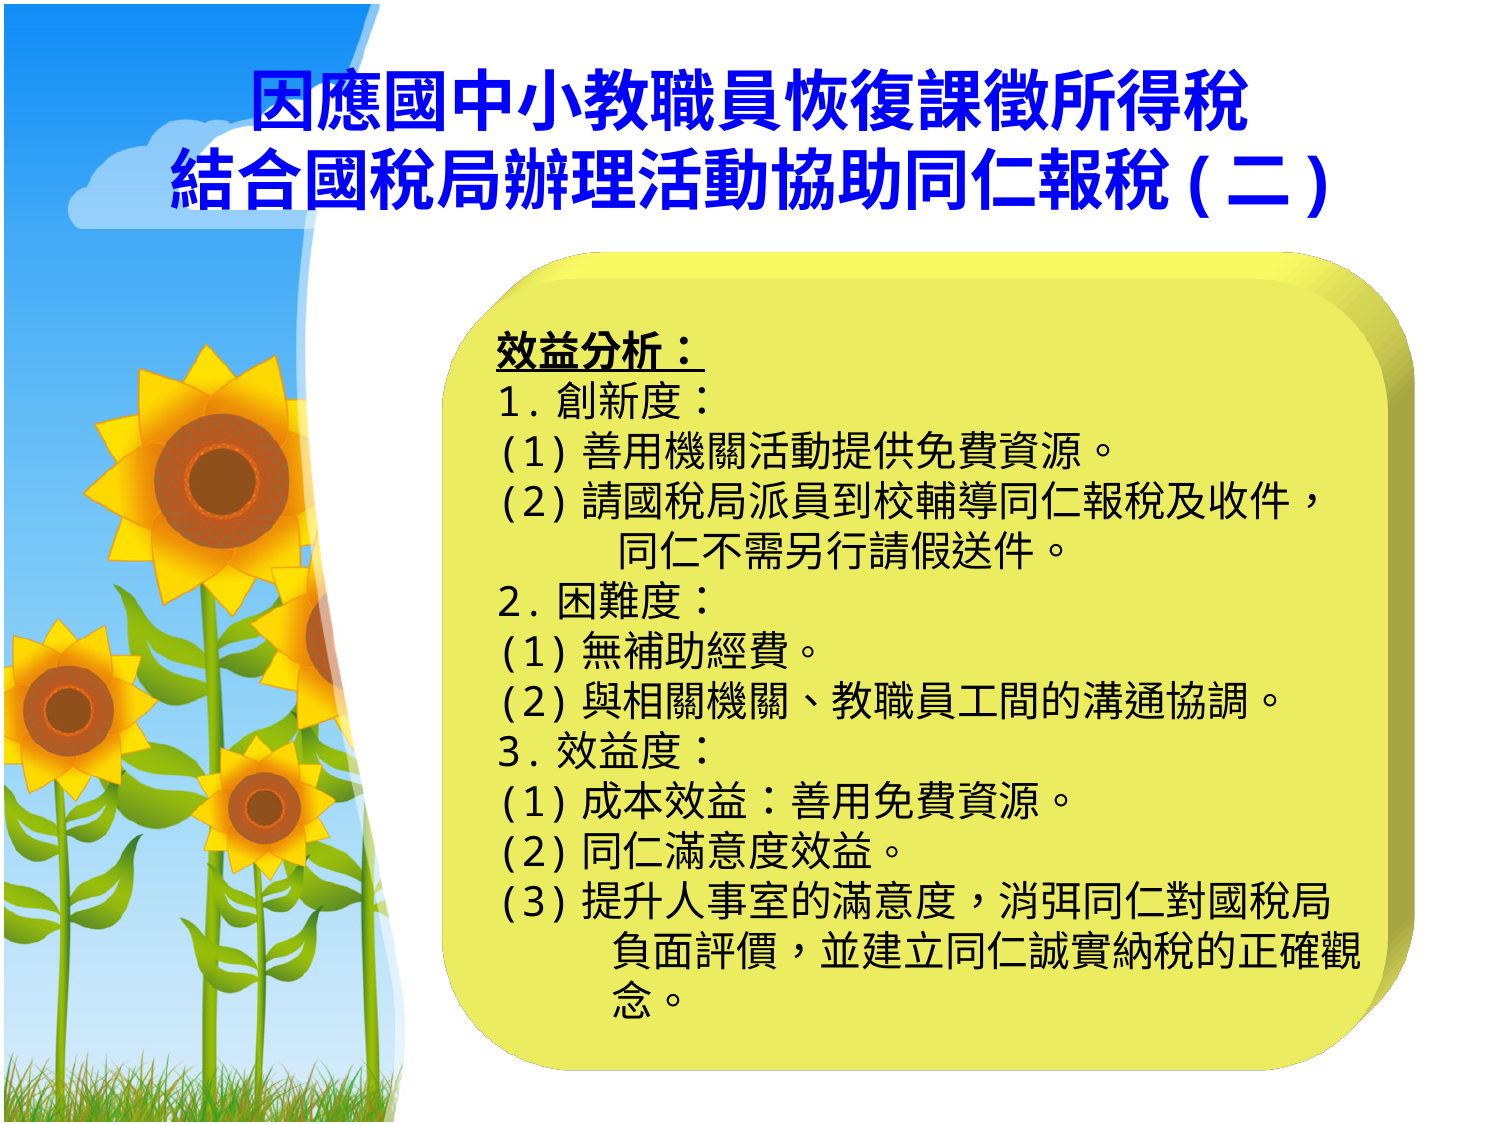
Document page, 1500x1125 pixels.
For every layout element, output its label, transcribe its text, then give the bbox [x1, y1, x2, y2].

title 因應國中小教職員恢復課徵所得稅 結合國稅局辦理活動協助同仁報稅(二) [75, 45, 1426, 232]
picture [0, 0, 1500, 1125]
